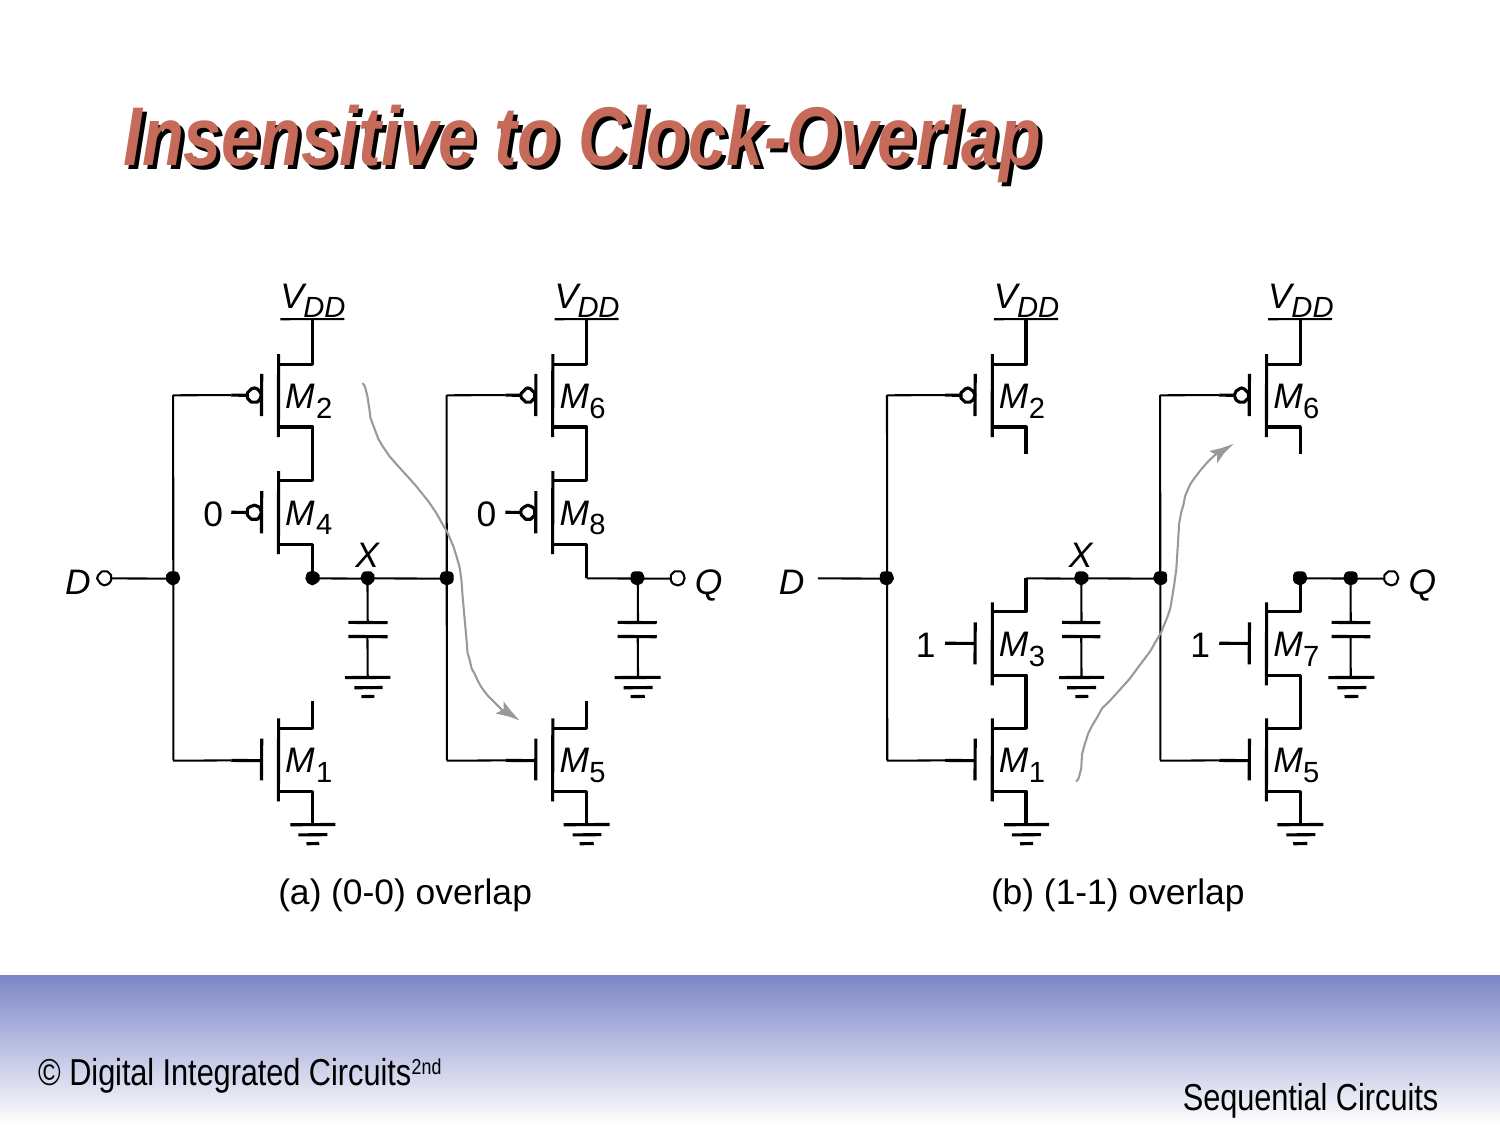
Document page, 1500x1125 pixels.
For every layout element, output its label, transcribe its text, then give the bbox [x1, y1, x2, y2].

text_box 2 [1029, 388, 1046, 425]
title Insensitive to Clock-Overlap [108, 72, 1384, 190]
text_box [361, 572, 374, 585]
text_box 5 [589, 753, 606, 789]
text_box [631, 580, 643, 585]
text_box 6 [1303, 388, 1320, 425]
text_box V [993, 272, 1018, 316]
text_box 3 [1029, 637, 1046, 673]
text_box 1 [1190, 622, 1211, 665]
text_box X [1068, 532, 1093, 575]
text_box [1344, 572, 1357, 577]
text_box 1 [316, 753, 333, 789]
text_box M [1273, 621, 1303, 664]
text_box [97, 571, 112, 586]
text_box [1209, 444, 1234, 464]
text_box 7 [1303, 637, 1320, 673]
text_box M [285, 373, 315, 416]
text_box 8 [589, 505, 606, 541]
text_box [1345, 580, 1357, 585]
text_box [880, 572, 893, 585]
text_box M [998, 737, 1029, 781]
text_box (a) (0-0) overlap [278, 868, 533, 912]
text_box [167, 572, 180, 585]
text_box (b) (1-1) overlap [991, 868, 1246, 912]
text_box [306, 572, 319, 585]
text_box DD [1017, 287, 1060, 323]
text_box [495, 701, 520, 721]
text_box 6 [589, 388, 606, 425]
text_box M [559, 737, 590, 781]
text_box [1154, 572, 1167, 585]
text_box 1 [1029, 753, 1046, 789]
text_box D [778, 559, 805, 602]
text_box 0 [203, 491, 224, 534]
text_box [670, 571, 685, 586]
text_box M [1273, 737, 1303, 781]
text_box D [64, 559, 91, 602]
text_box [440, 572, 453, 585]
text_box DD [1291, 287, 1334, 323]
text_box [1294, 572, 1306, 585]
text_box 2 [316, 388, 333, 425]
text_box [1075, 572, 1088, 585]
text_box 5 [1303, 753, 1320, 789]
text_box M [285, 490, 315, 533]
text_box M [998, 621, 1029, 664]
text_box 1 [915, 622, 936, 665]
text_box 0 [476, 491, 497, 534]
text_box Q [694, 559, 723, 602]
text_box V [554, 272, 579, 316]
text_box M [998, 373, 1029, 416]
text_box V [1268, 272, 1293, 316]
text_box X [355, 532, 380, 575]
text_box M [1273, 373, 1303, 416]
text_box [1384, 571, 1399, 586]
text_box DD [303, 287, 346, 323]
text_box 3 [1029, 648, 1040, 664]
text_box M [285, 737, 315, 781]
text_box M [559, 373, 590, 416]
text_box M [559, 490, 590, 533]
text_box V [280, 272, 305, 316]
text_box 4 [316, 505, 333, 541]
text_box Q [1408, 559, 1437, 602]
text_box DD [577, 287, 620, 323]
text_box [631, 572, 644, 577]
